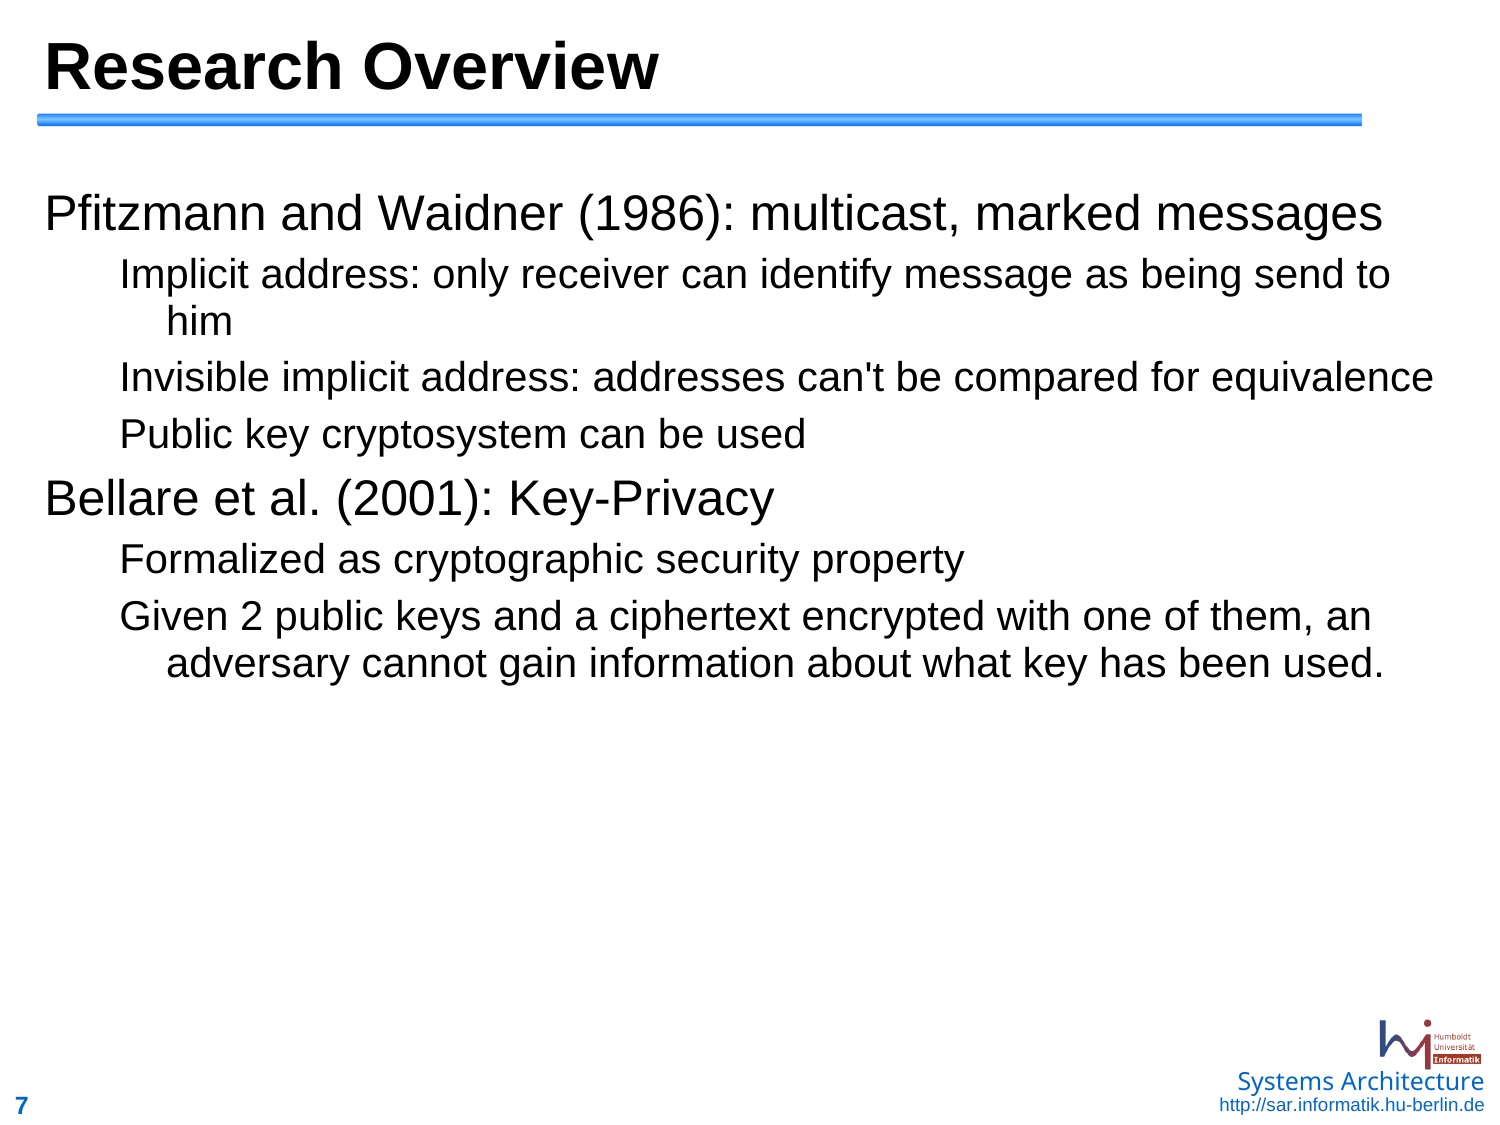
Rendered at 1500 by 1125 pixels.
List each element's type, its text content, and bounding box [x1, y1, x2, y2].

title Research Overview [29, 20, 1500, 114]
list Pfitzmann and Waidner (1986): multicast, marked messages Implicit address: only receiver can identify message as being send to him Invisible implicit address: addresses can't be compared for equivalence Public key cryptosystem can be used Bellare et al. (2001): Key-Privacy Formalized as cryptographic security property Given 2 public keys and a ciphertext encrypted with one of them, an adversary cannot gain information about what key has been used. [29, 177, 1477, 1059]
picture [1376, 1016, 1483, 1071]
